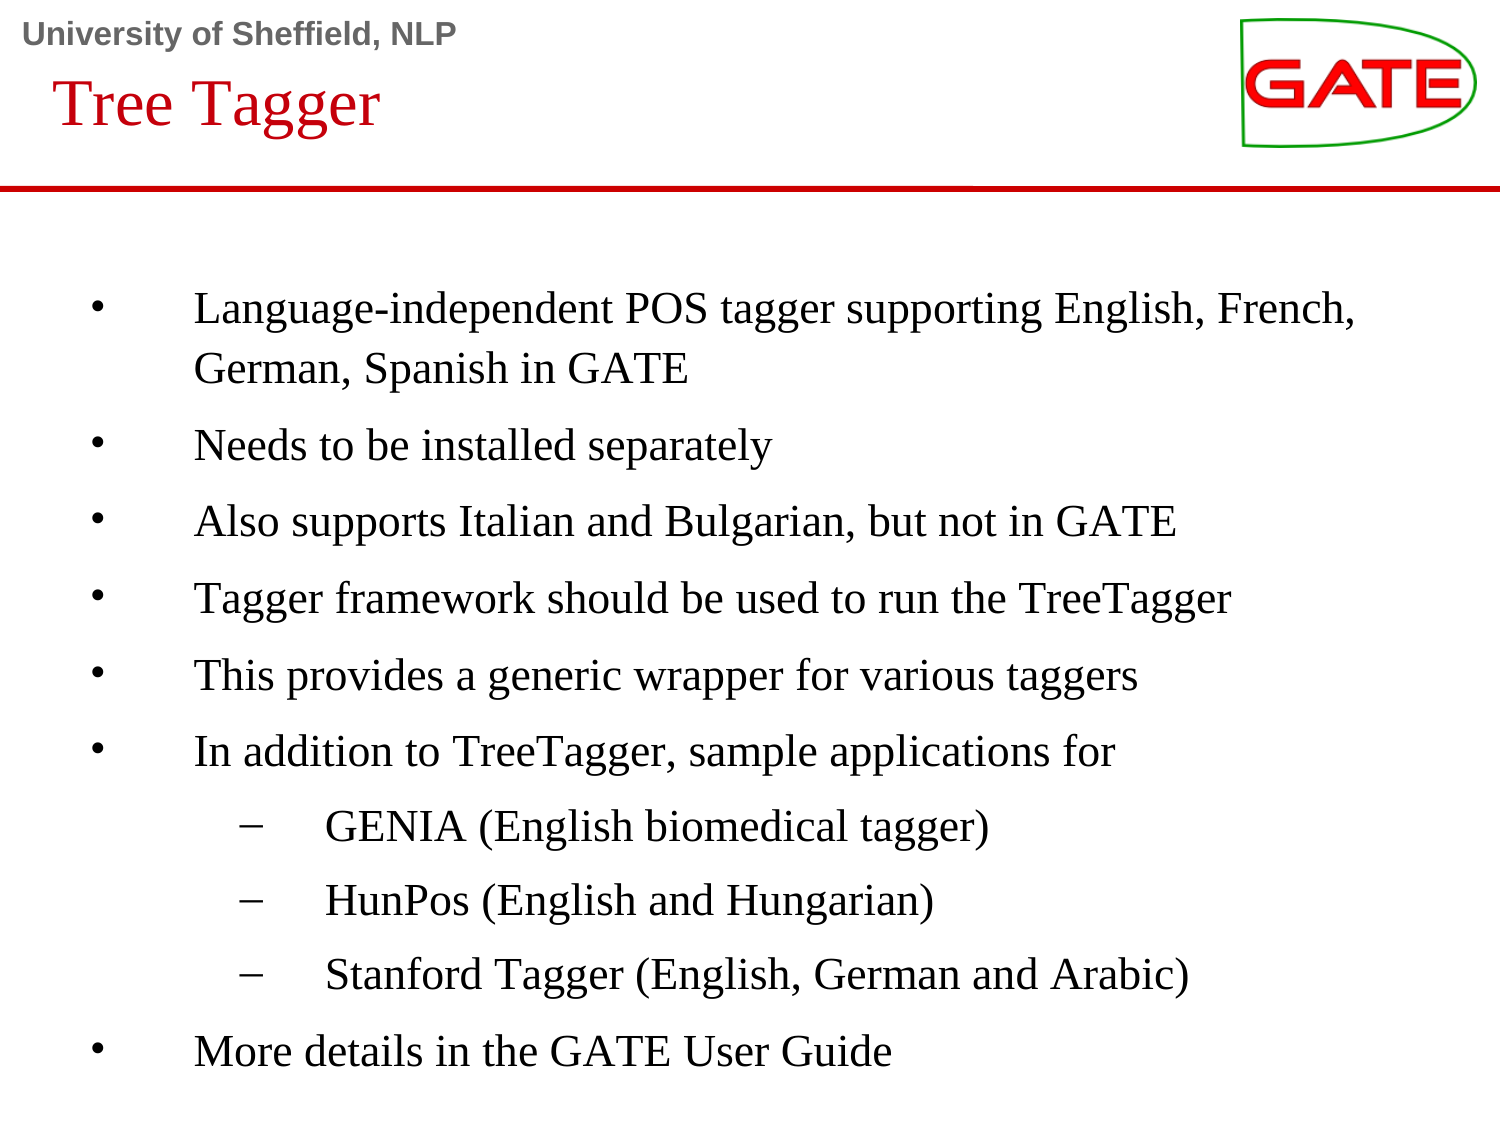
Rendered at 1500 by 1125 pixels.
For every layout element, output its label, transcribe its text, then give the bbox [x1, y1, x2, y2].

picture [1381, 18, 1477, 148]
title Tree Tagger [37, 0, 1381, 197]
list Language-independent POS tagger supporting English, French, German, Spanish in GATE Needs to be installed separately Also supports Italian and Bulgarian, but not in GATE Tagger framework should be used to run the TreeTagger This provides a generic wrapper for various taggers In addition to TreeTagger, sample applications for GENIA (English biomedical tagger) HunPos (English and Hungarian) Stanford Tagger (English, German and Arabic) More details in the GATE User Guide [75, 265, 1500, 1125]
